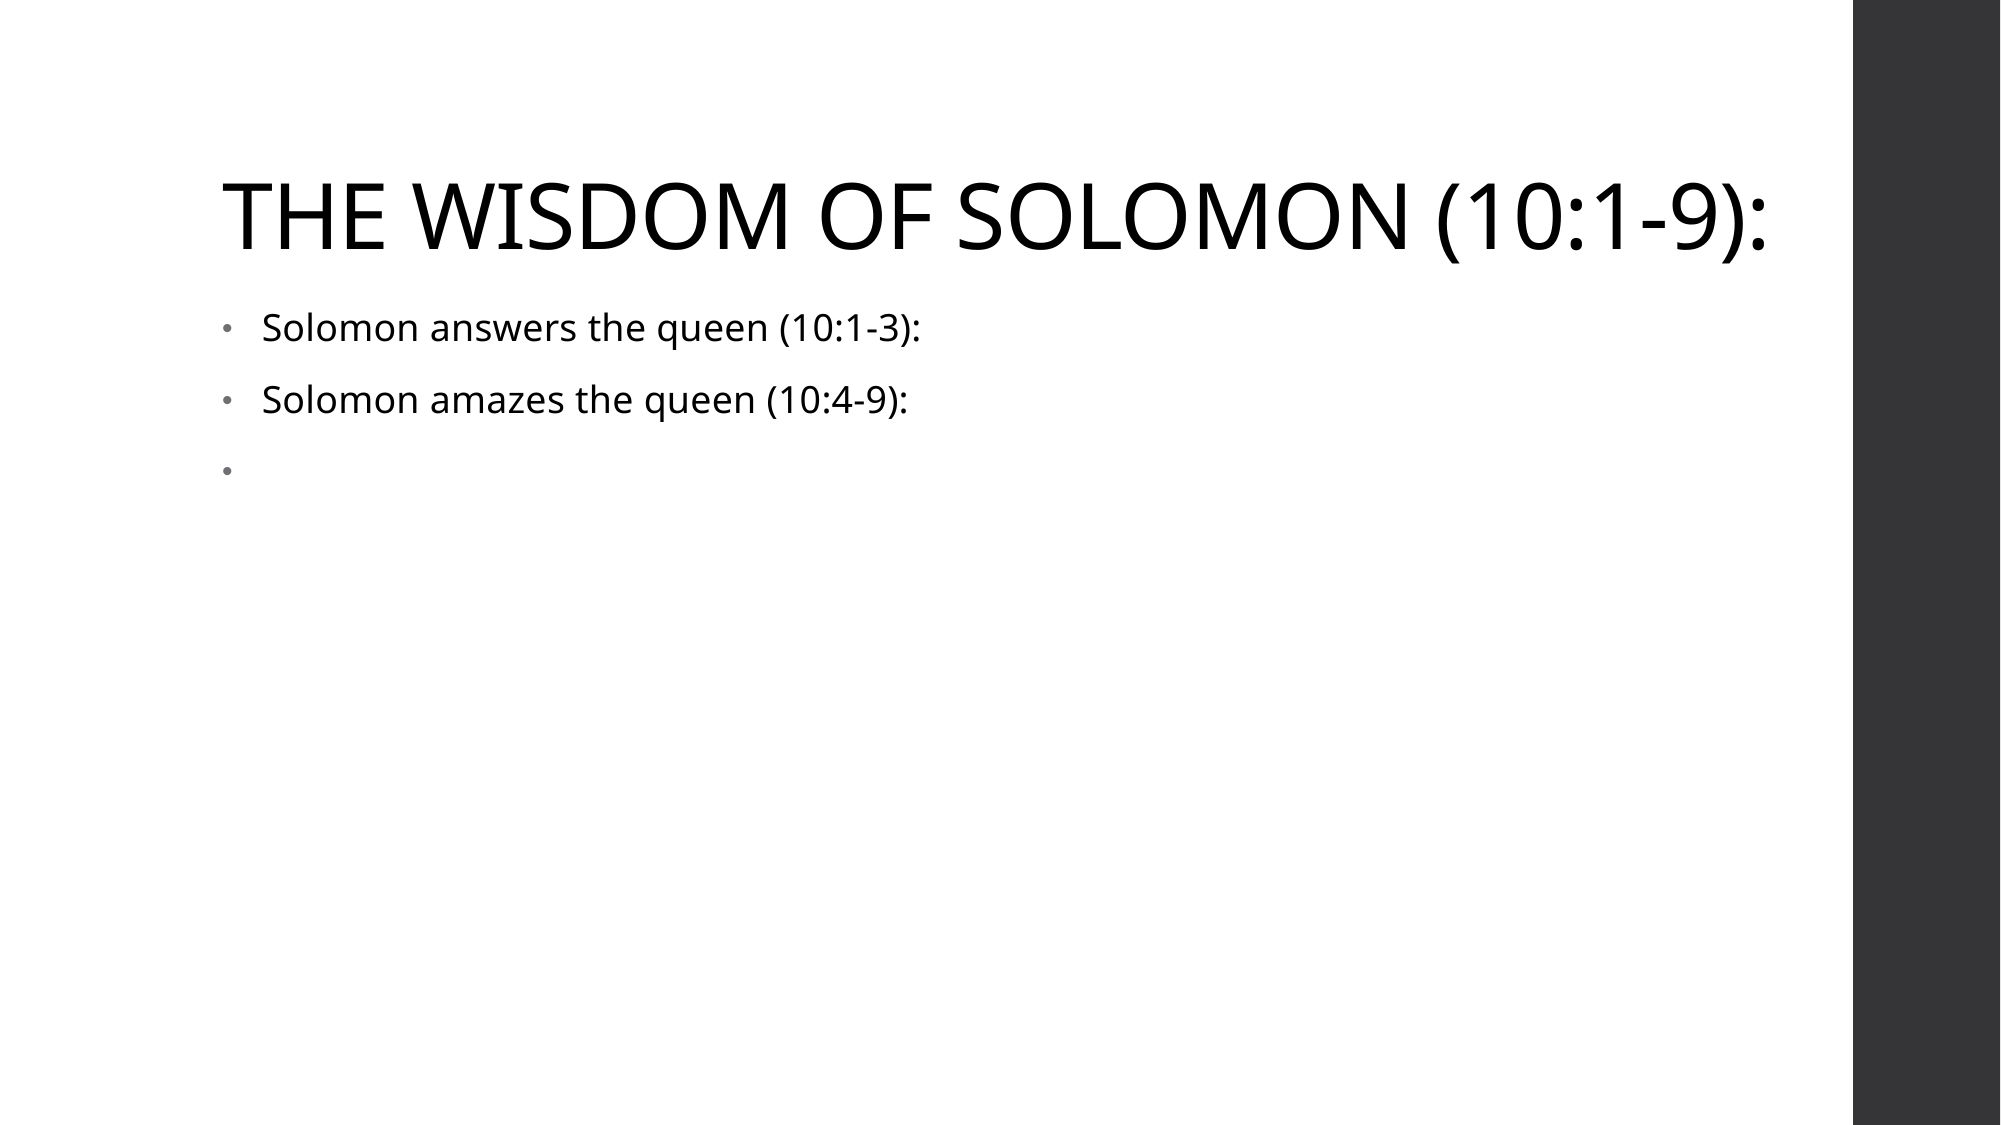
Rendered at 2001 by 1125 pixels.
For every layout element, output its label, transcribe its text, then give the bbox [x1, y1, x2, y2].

title THE WISDOM OF SOLOMON (10:1-9): [206, 60, 1797, 278]
list Solomon answers the queen (10:1-3): Solomon amazes the queen (10:4-9): [206, 299, 1617, 1014]
